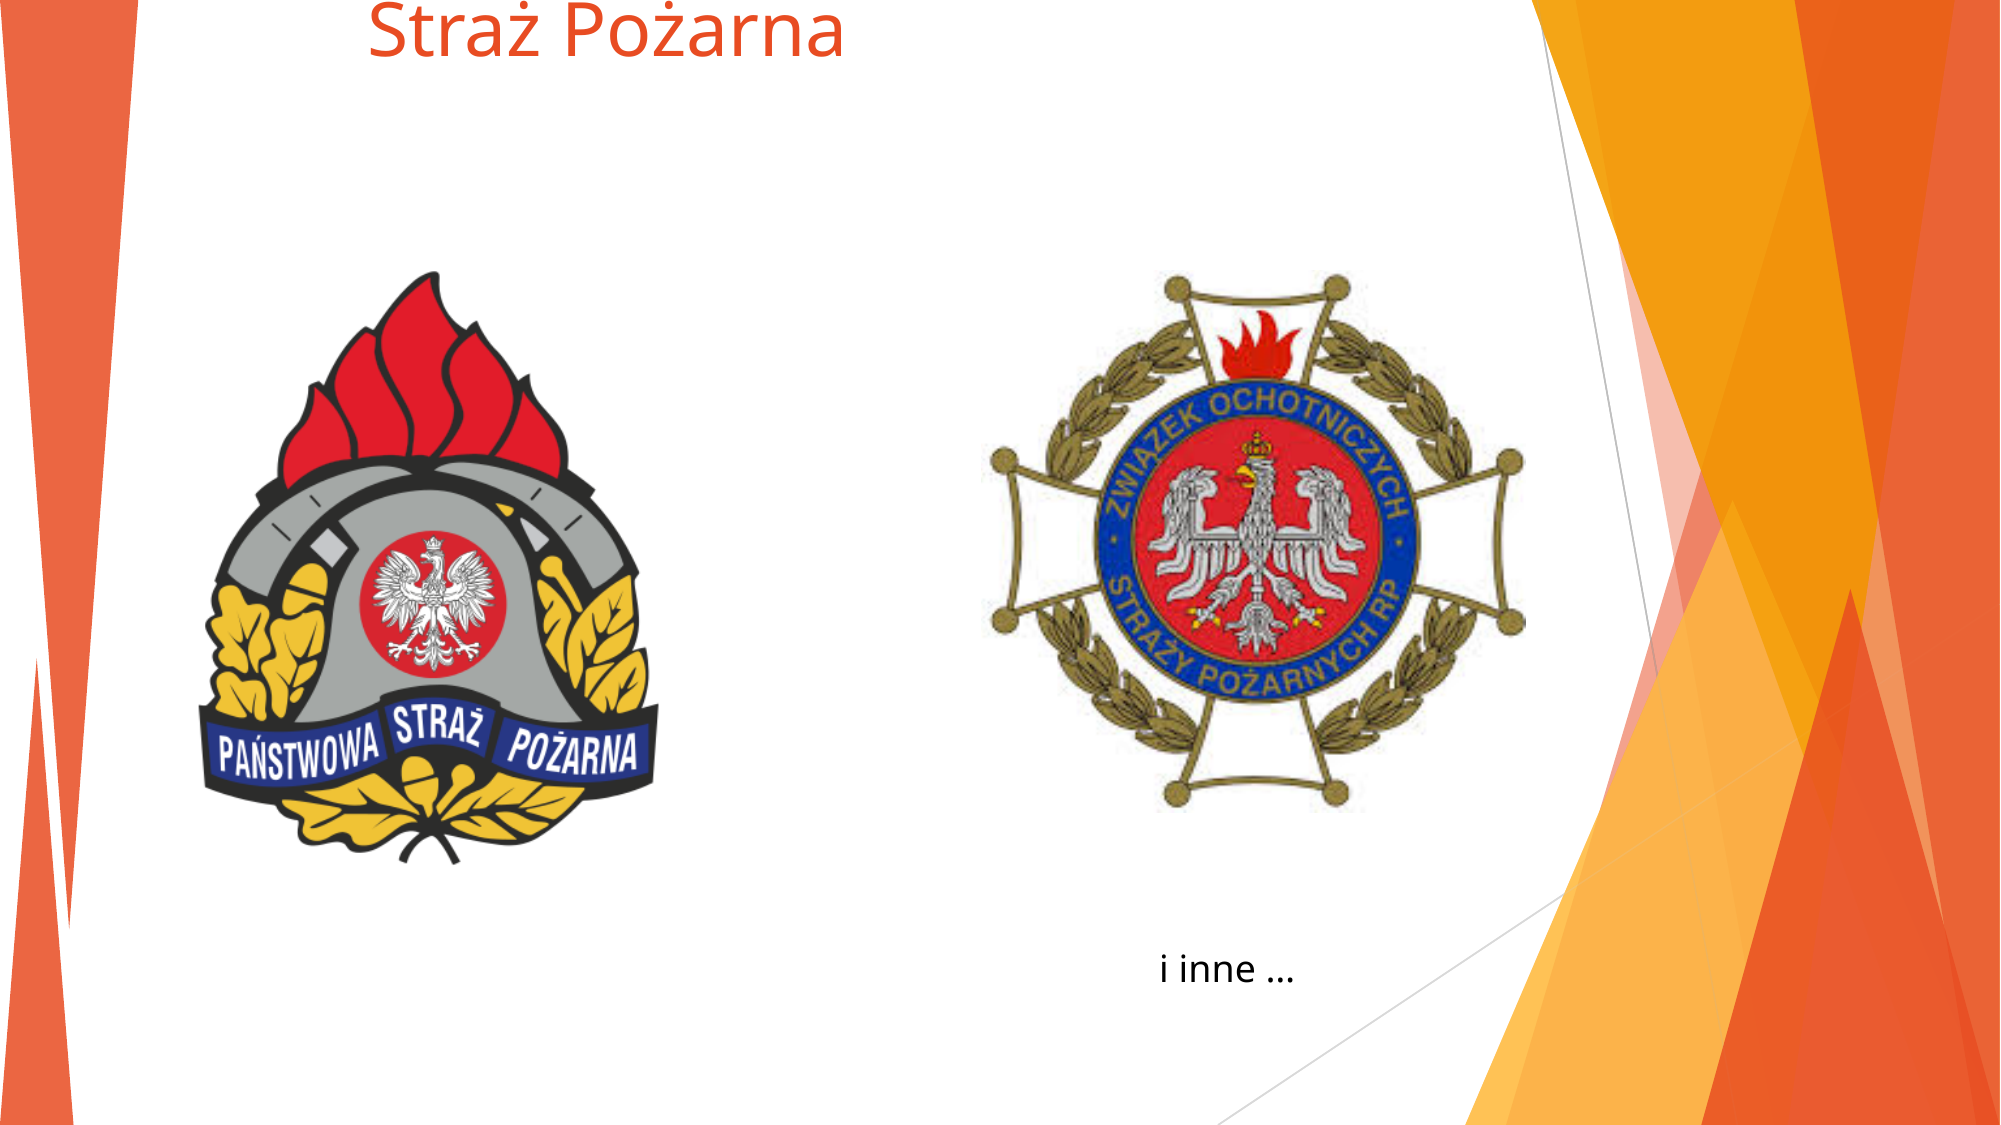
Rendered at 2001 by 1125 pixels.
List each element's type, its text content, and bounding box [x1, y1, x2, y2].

title Straż Pożarna [352, 0, 1232, 245]
picture [981, 270, 1526, 813]
picture [165, 244, 686, 896]
text_box i inne … [1144, 937, 1805, 998]
